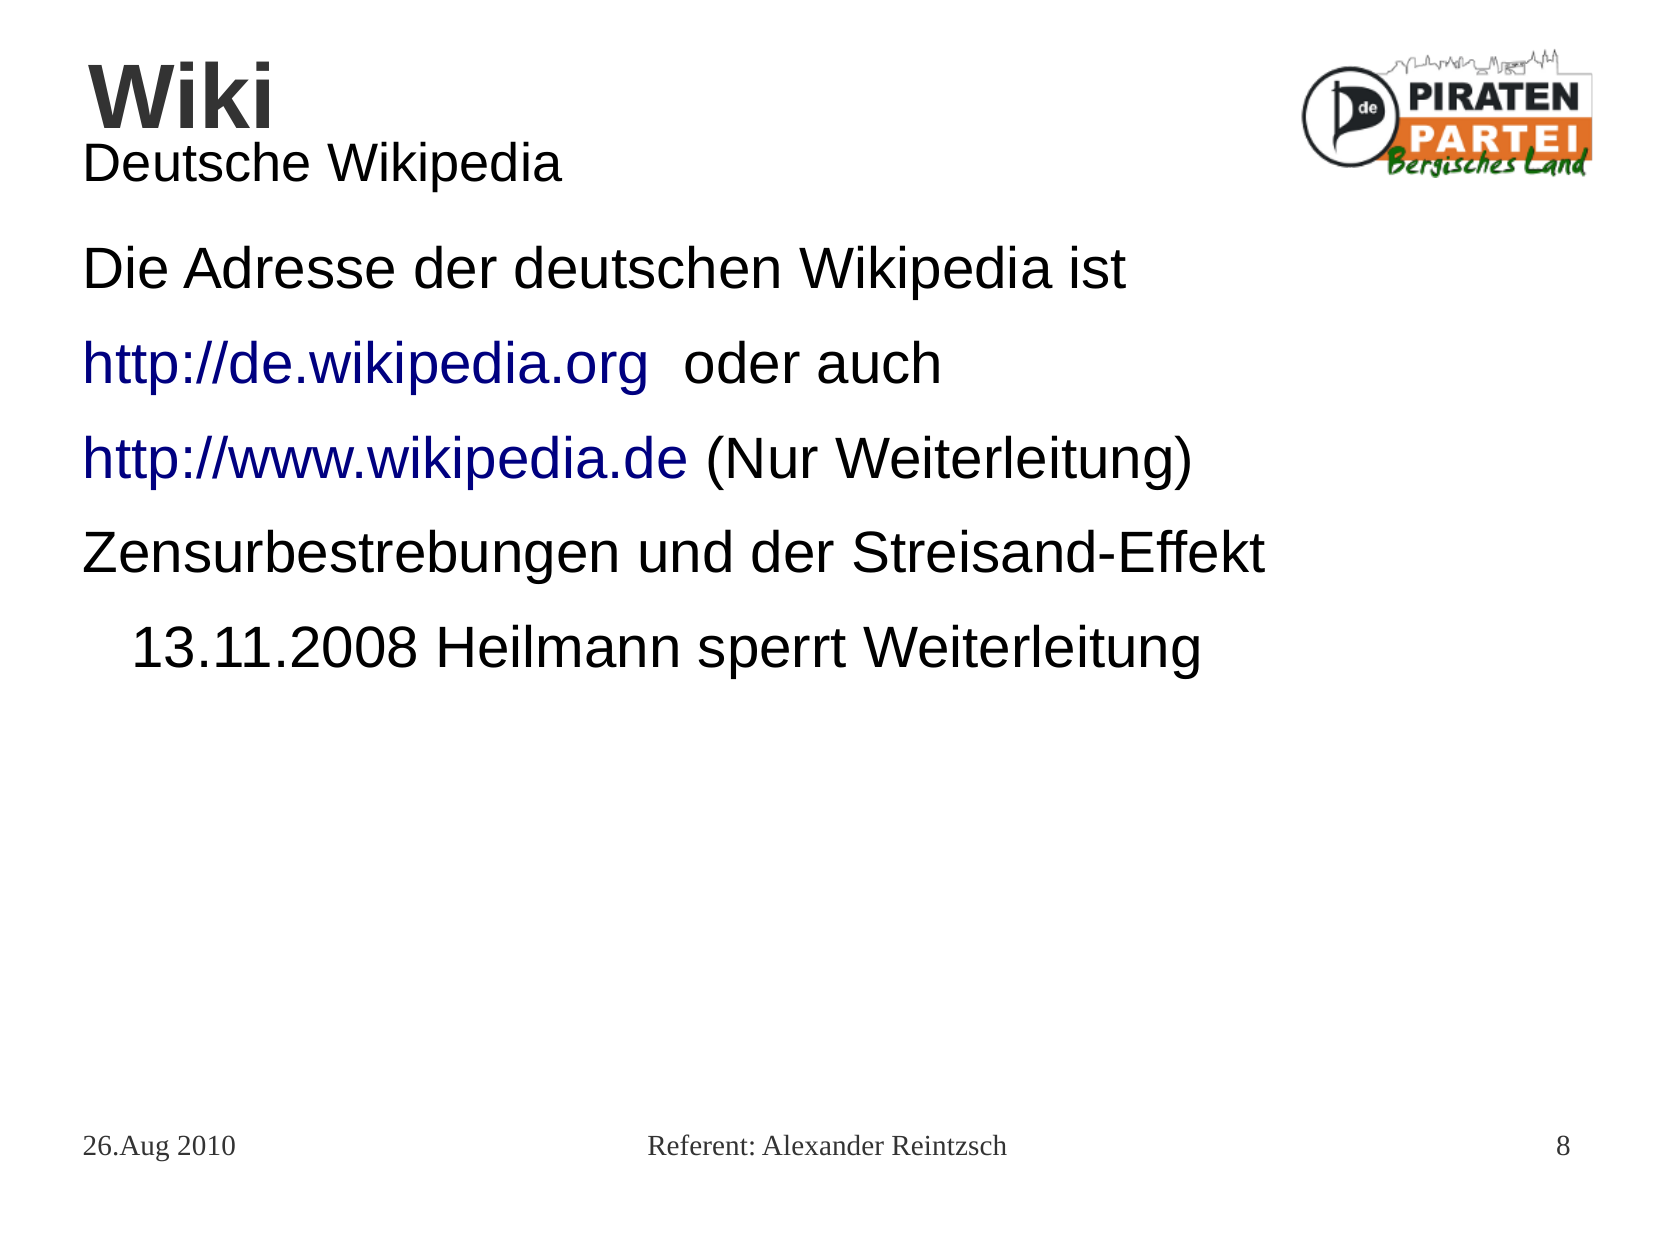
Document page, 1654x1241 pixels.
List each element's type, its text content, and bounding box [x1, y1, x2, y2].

title Deutsche Wikipedia [82, 118, 1300, 207]
list Die Adresse der deutschen Wikipedia ist http://de.wikipedia.org oder auch http://www.wikipedia.de (Nur Weiterleitung) Zensurbestrebungen und der Streisand-Effekt 13.11.2008 Heilmann sperrt Weiterleitung [82, 236, 1571, 1055]
picture [1299, 48, 1595, 178]
